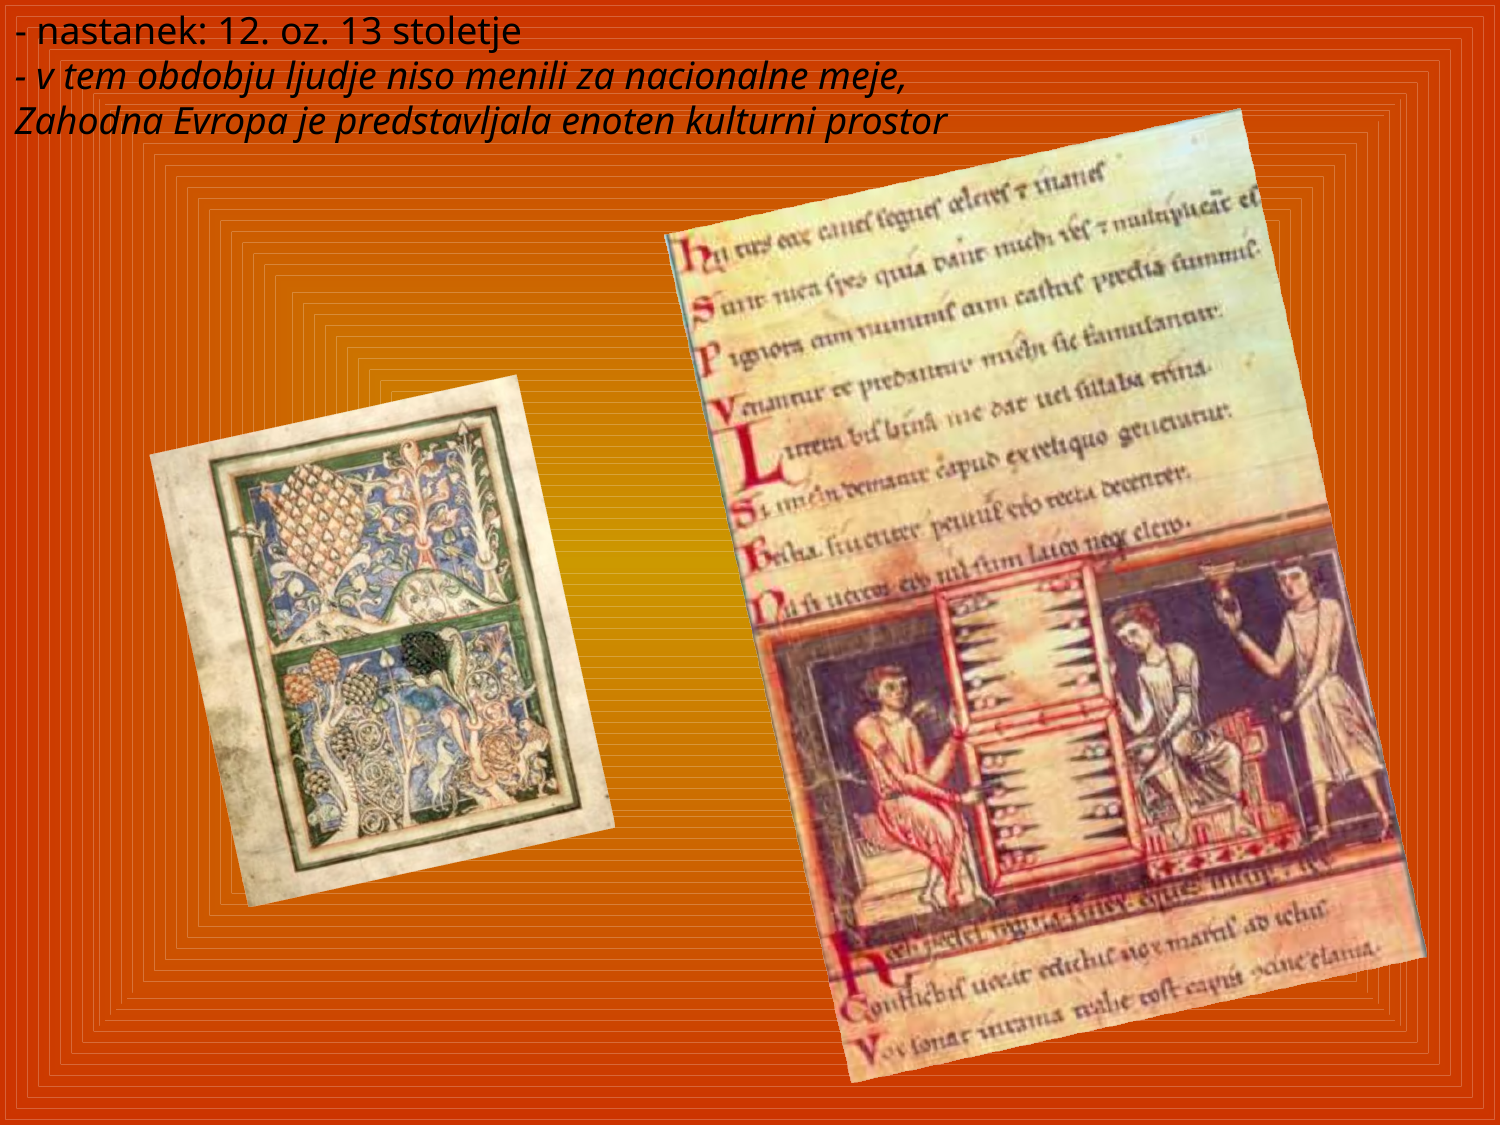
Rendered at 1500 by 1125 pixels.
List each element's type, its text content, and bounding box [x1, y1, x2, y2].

picture [663, 107, 1427, 1083]
picture [149, 374, 615, 908]
text_box - nastanek: 12. oz. 13 stoletje - v tem obdobju ljudje niso menili za nacionalne meje, Zahodna Evropa je predstavljala enoten kulturni prostor [0, 0, 1081, 208]
